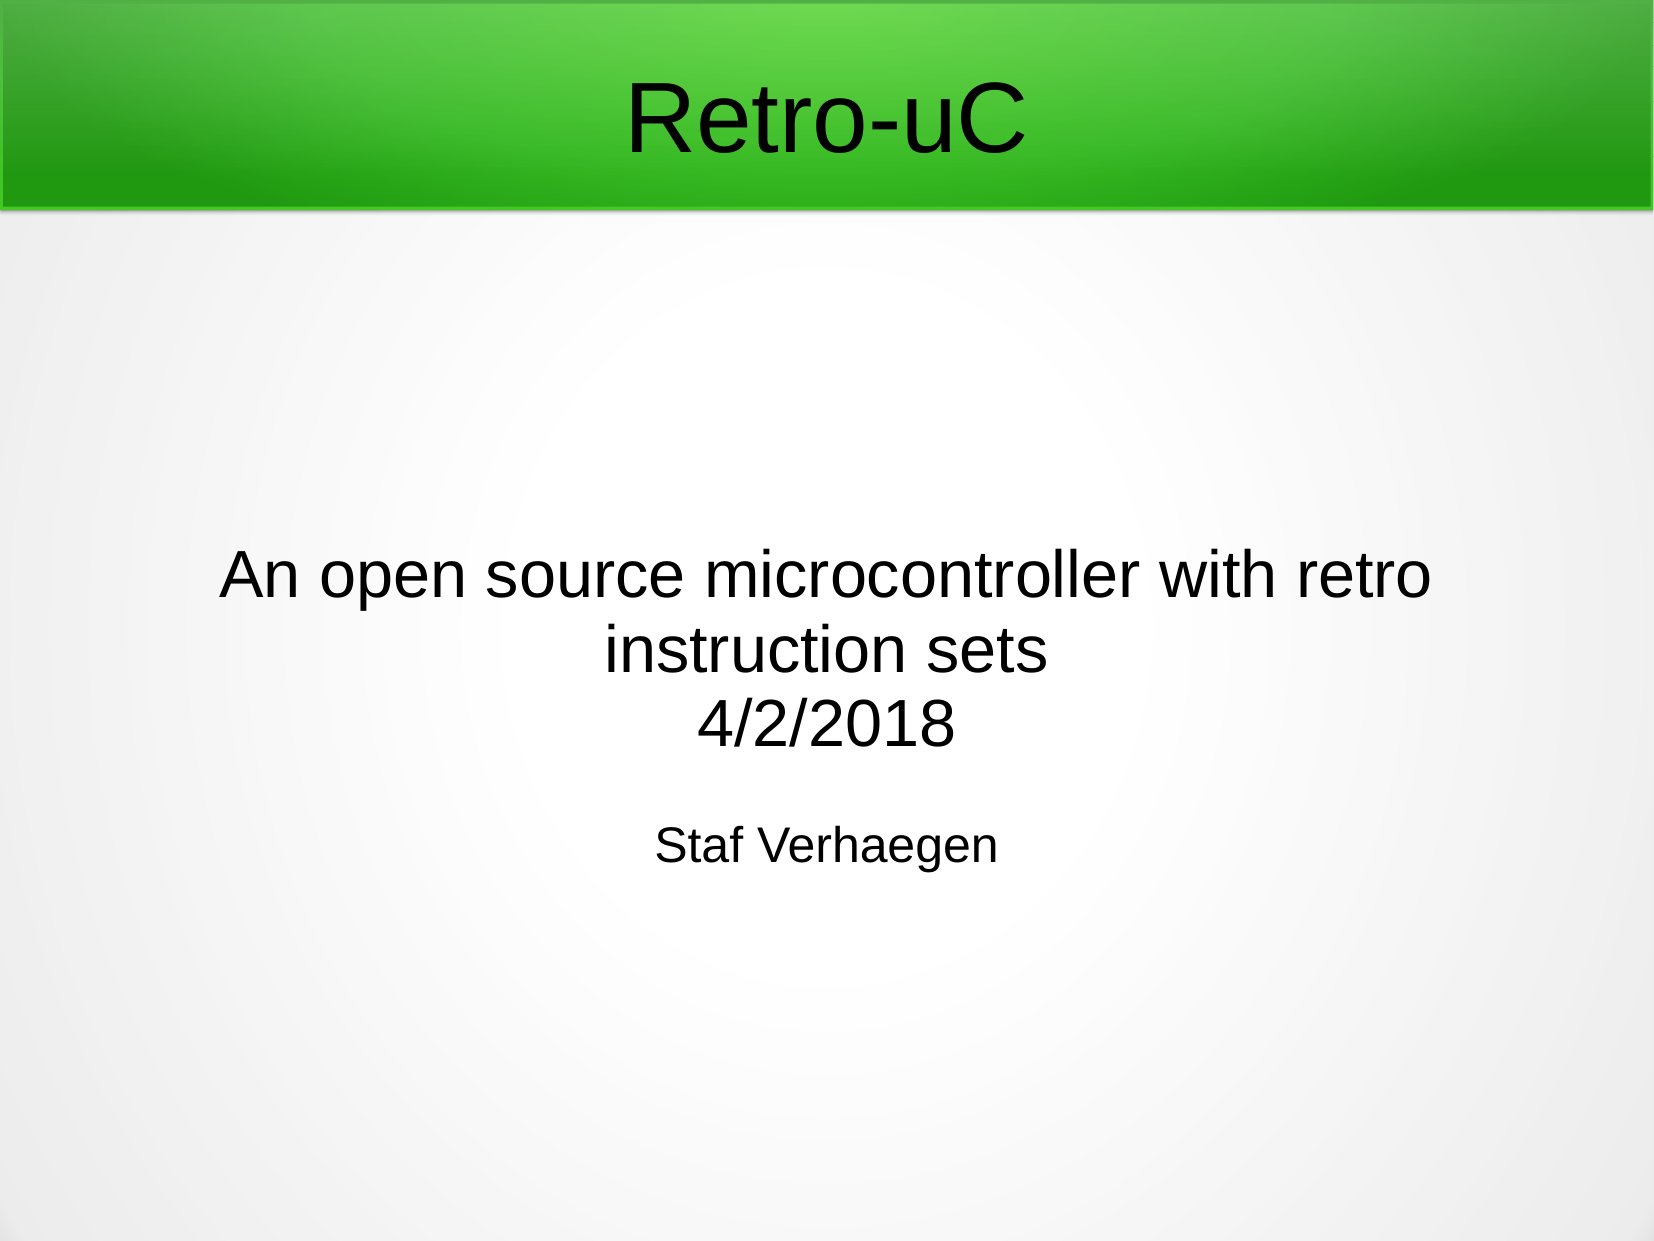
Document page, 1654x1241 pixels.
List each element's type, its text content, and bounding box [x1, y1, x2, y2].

subtitle An open source microcontroller with retro instruction sets 4/2/2018 Staf Verhaegen [82, 248, 1571, 1087]
title Retro-uC [82, 27, 1571, 209]
